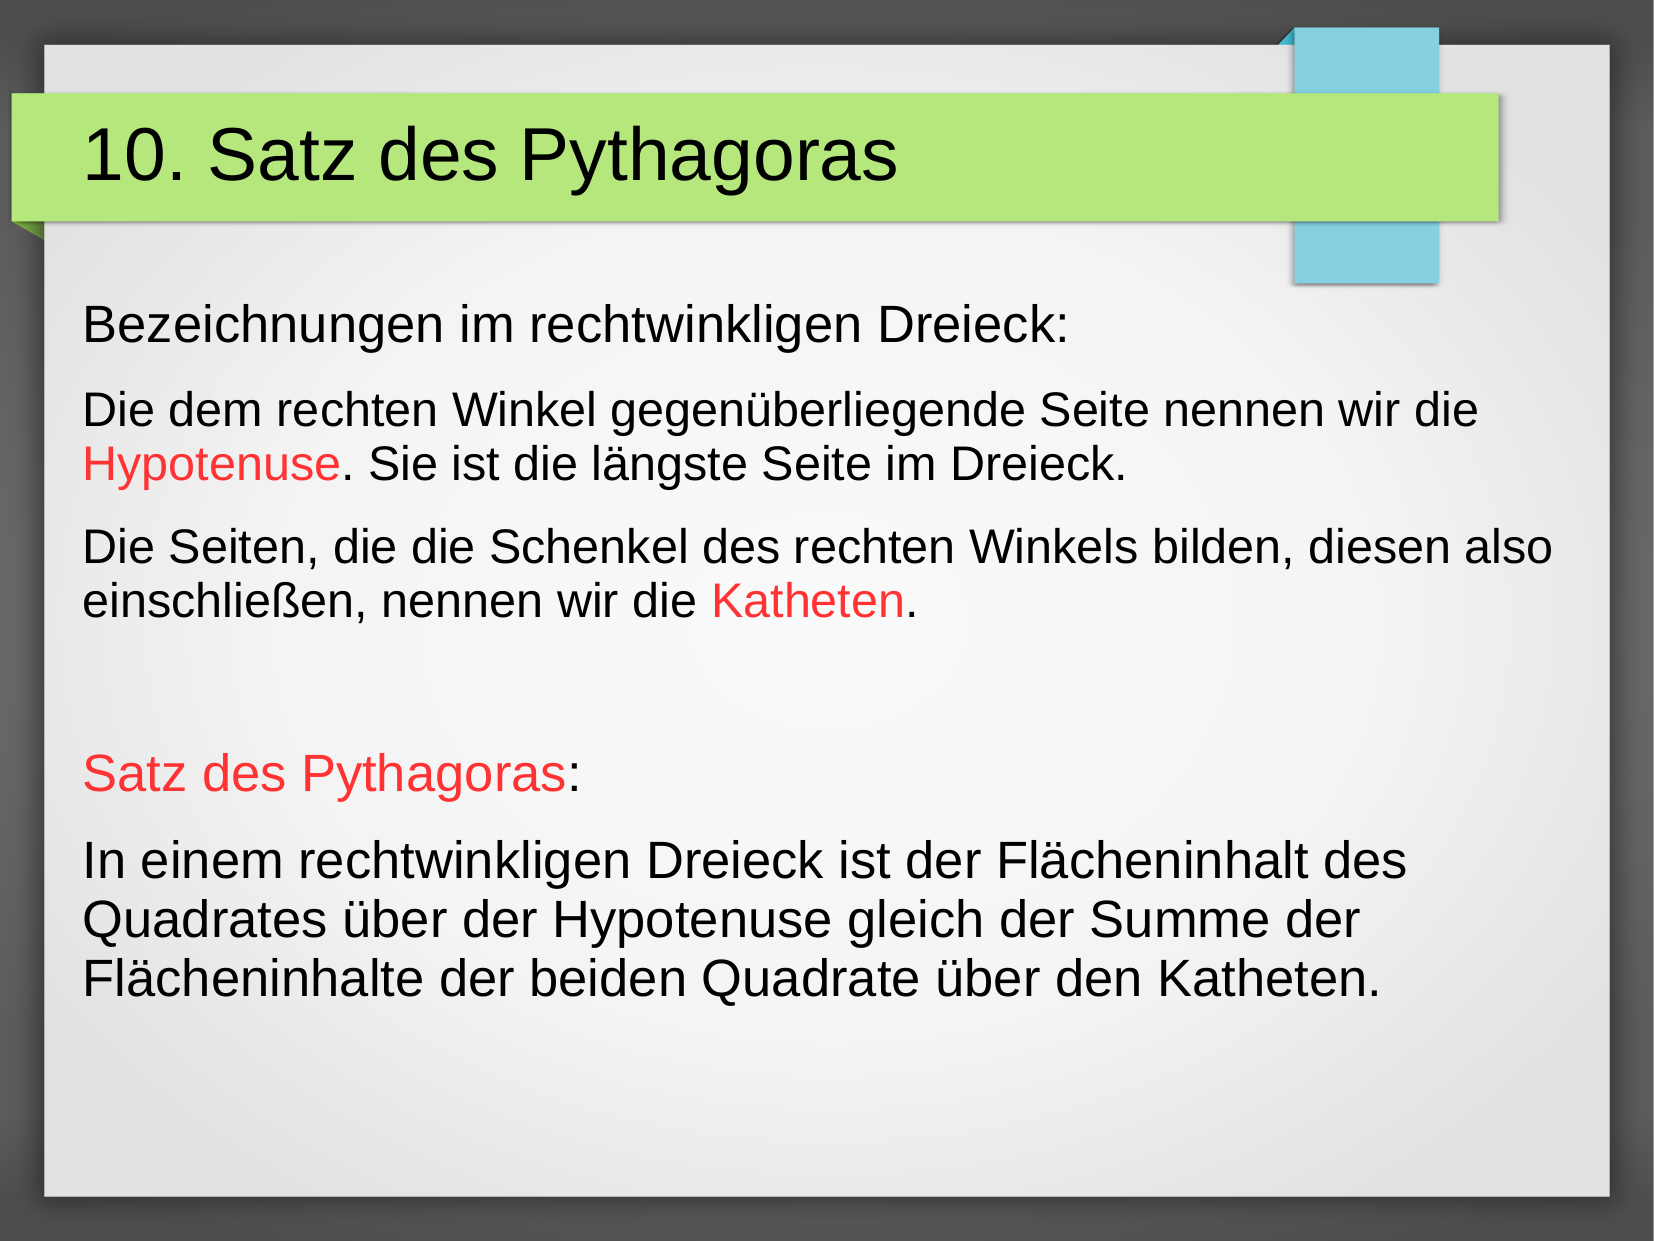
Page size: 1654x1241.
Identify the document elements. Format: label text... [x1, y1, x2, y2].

picture [0, 0, 1654, 1241]
list Bezeichnungen im rechtwinkligen Dreieck: Die dem rechten Winkel gegenüberliegende Seite nennen wir die Hypotenuse. Sie ist die längste Seite im Dreieck. Die Seiten, die die Schenkel des rechten Winkels bilden, diesen also einschließen, nennen wir die Katheten. Satz des Pythagoras: In einem rechtwinkligen Dreieck ist der Flächeninhalt des Quadrates über der Hypotenuse gleich der Summe der Flächeninhalte der beiden Quadrate über den Katheten. [82, 295, 1571, 1015]
title 10. Satz des Pythagoras [82, 70, 1501, 239]
